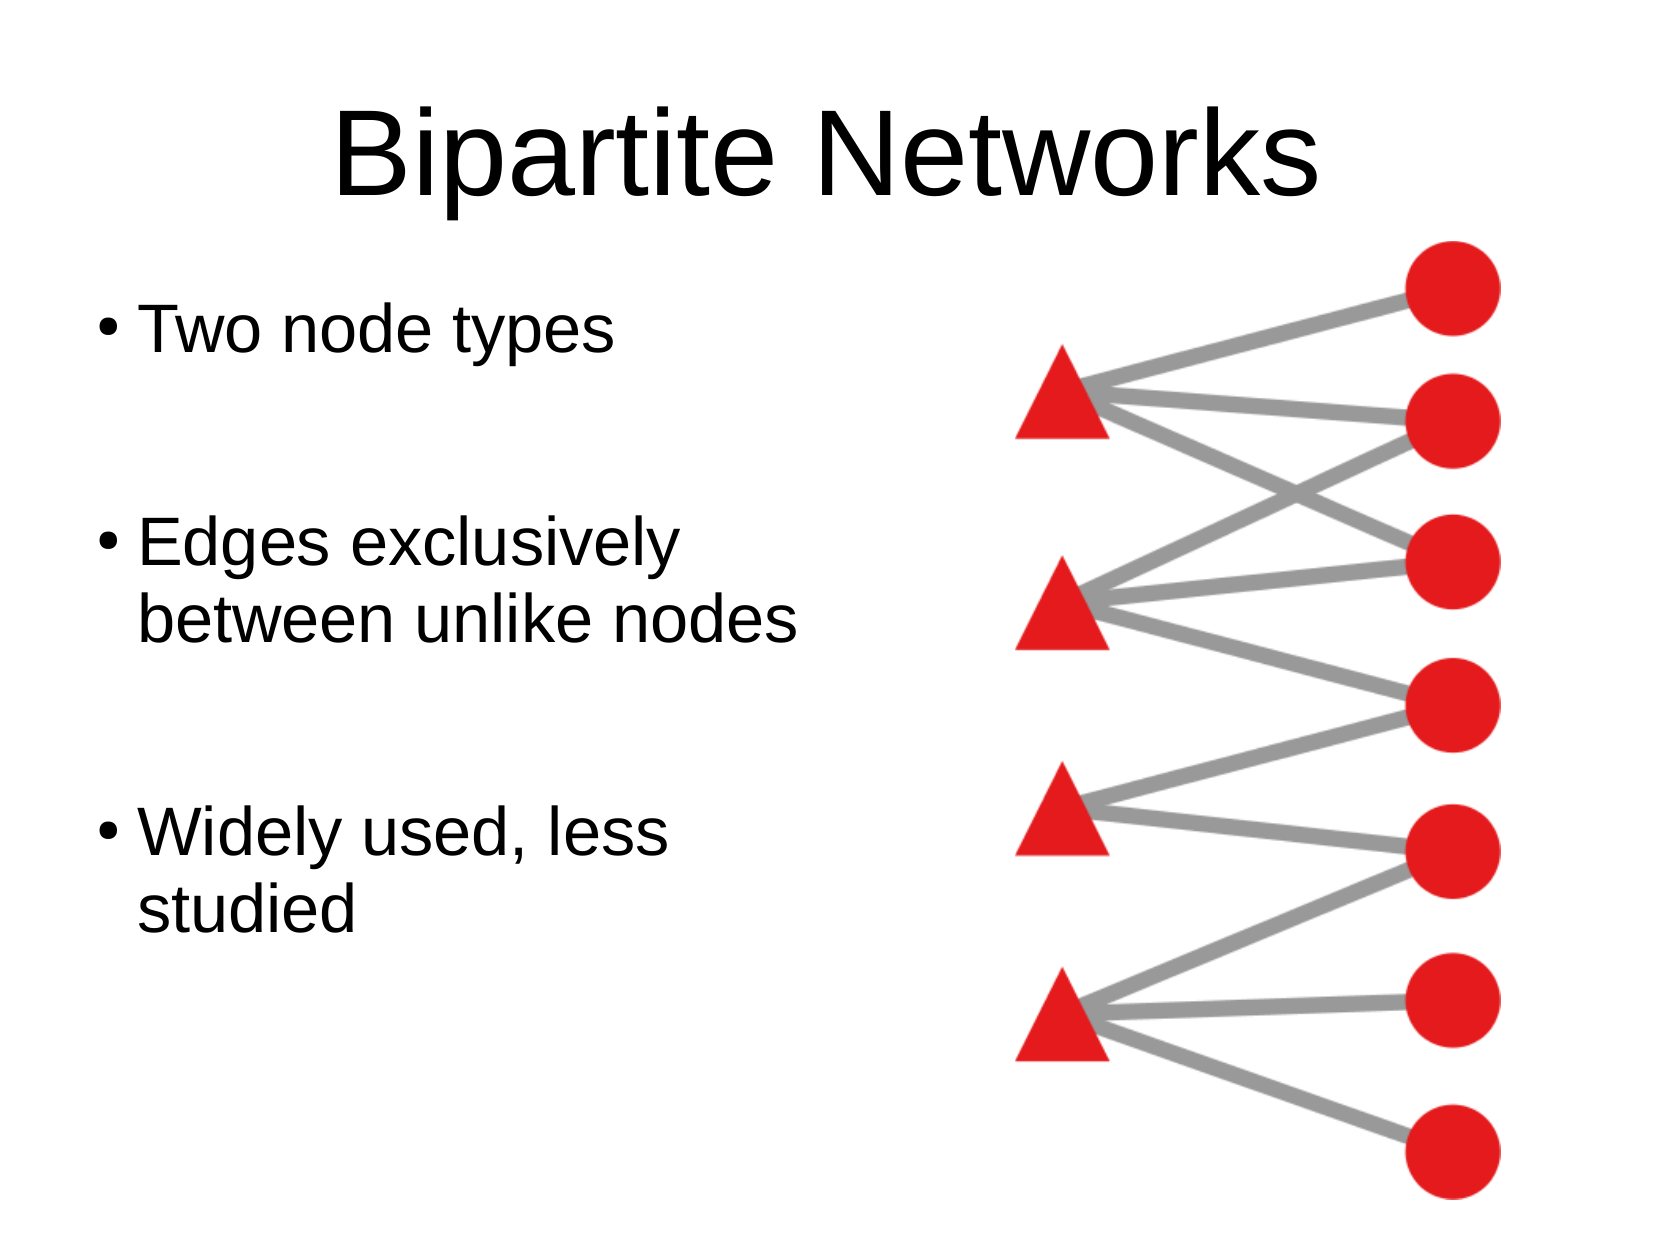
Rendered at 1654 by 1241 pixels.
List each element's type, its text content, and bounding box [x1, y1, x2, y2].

title Bipartite Networks [82, 49, 1571, 257]
picture [1015, 241, 1501, 1201]
list Two node types Edges exclusively between unlike nodes Widely used, less studied [82, 290, 809, 1010]
